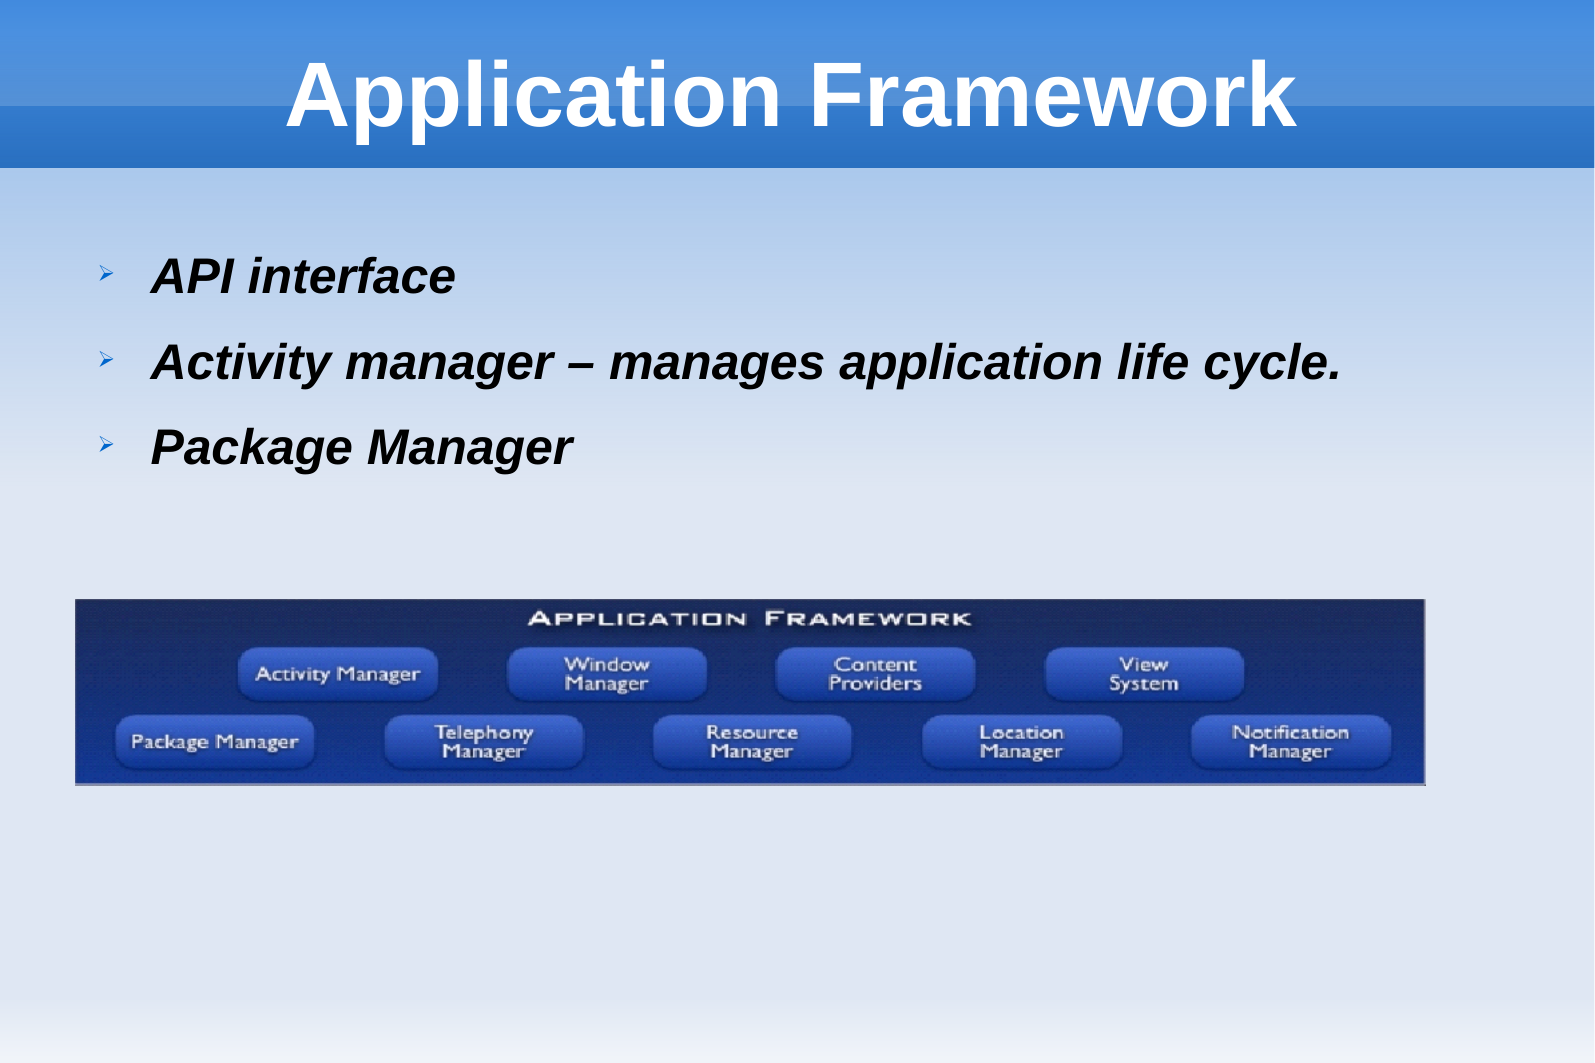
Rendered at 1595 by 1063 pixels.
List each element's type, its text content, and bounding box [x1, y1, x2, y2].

picture [0, 0, 1595, 1063]
title Application Framework [74, 13, 1510, 177]
text_box [75, 599, 1426, 786]
list API interface Activity manager – manages application life cycle. Package Manager [79, 248, 1515, 936]
